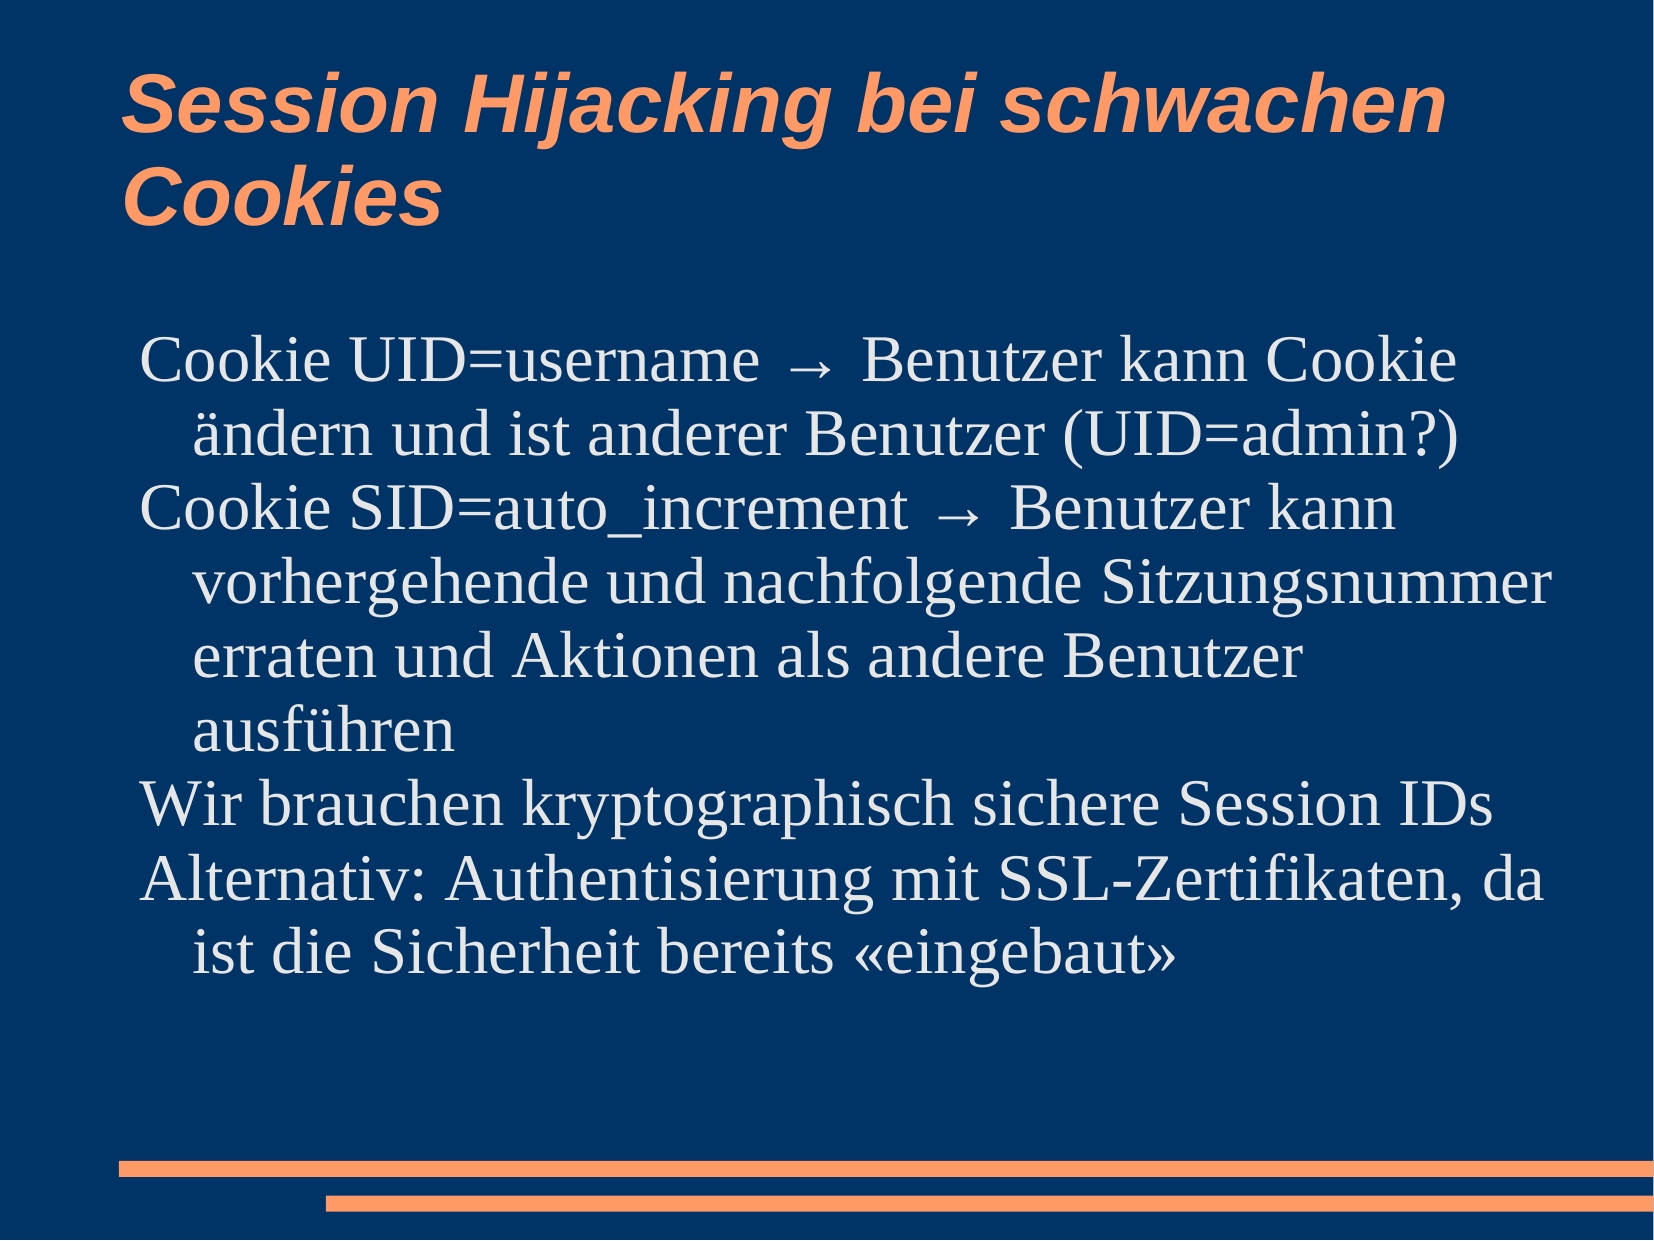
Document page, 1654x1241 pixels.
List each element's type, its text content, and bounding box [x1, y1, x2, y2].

title Session Hijacking bei schwachen Cookies [121, 42, 1534, 258]
list Cookie UID=username → Benutzer kann Cookie ändern und ist anderer Benutzer (UID=admin?) Cookie SID=auto_increment → Benutzer kann vorhergehende und nachfolgende Sitzungsnummer erraten und Aktionen als andere Benutzer ausführen Wir brauchen kryptographisch sichere Session IDs Alternativ: Authentisierung mit SSL-Zertifikaten, da ist die Sicherheit bereits «eingebaut» [121, 322, 1561, 1118]
